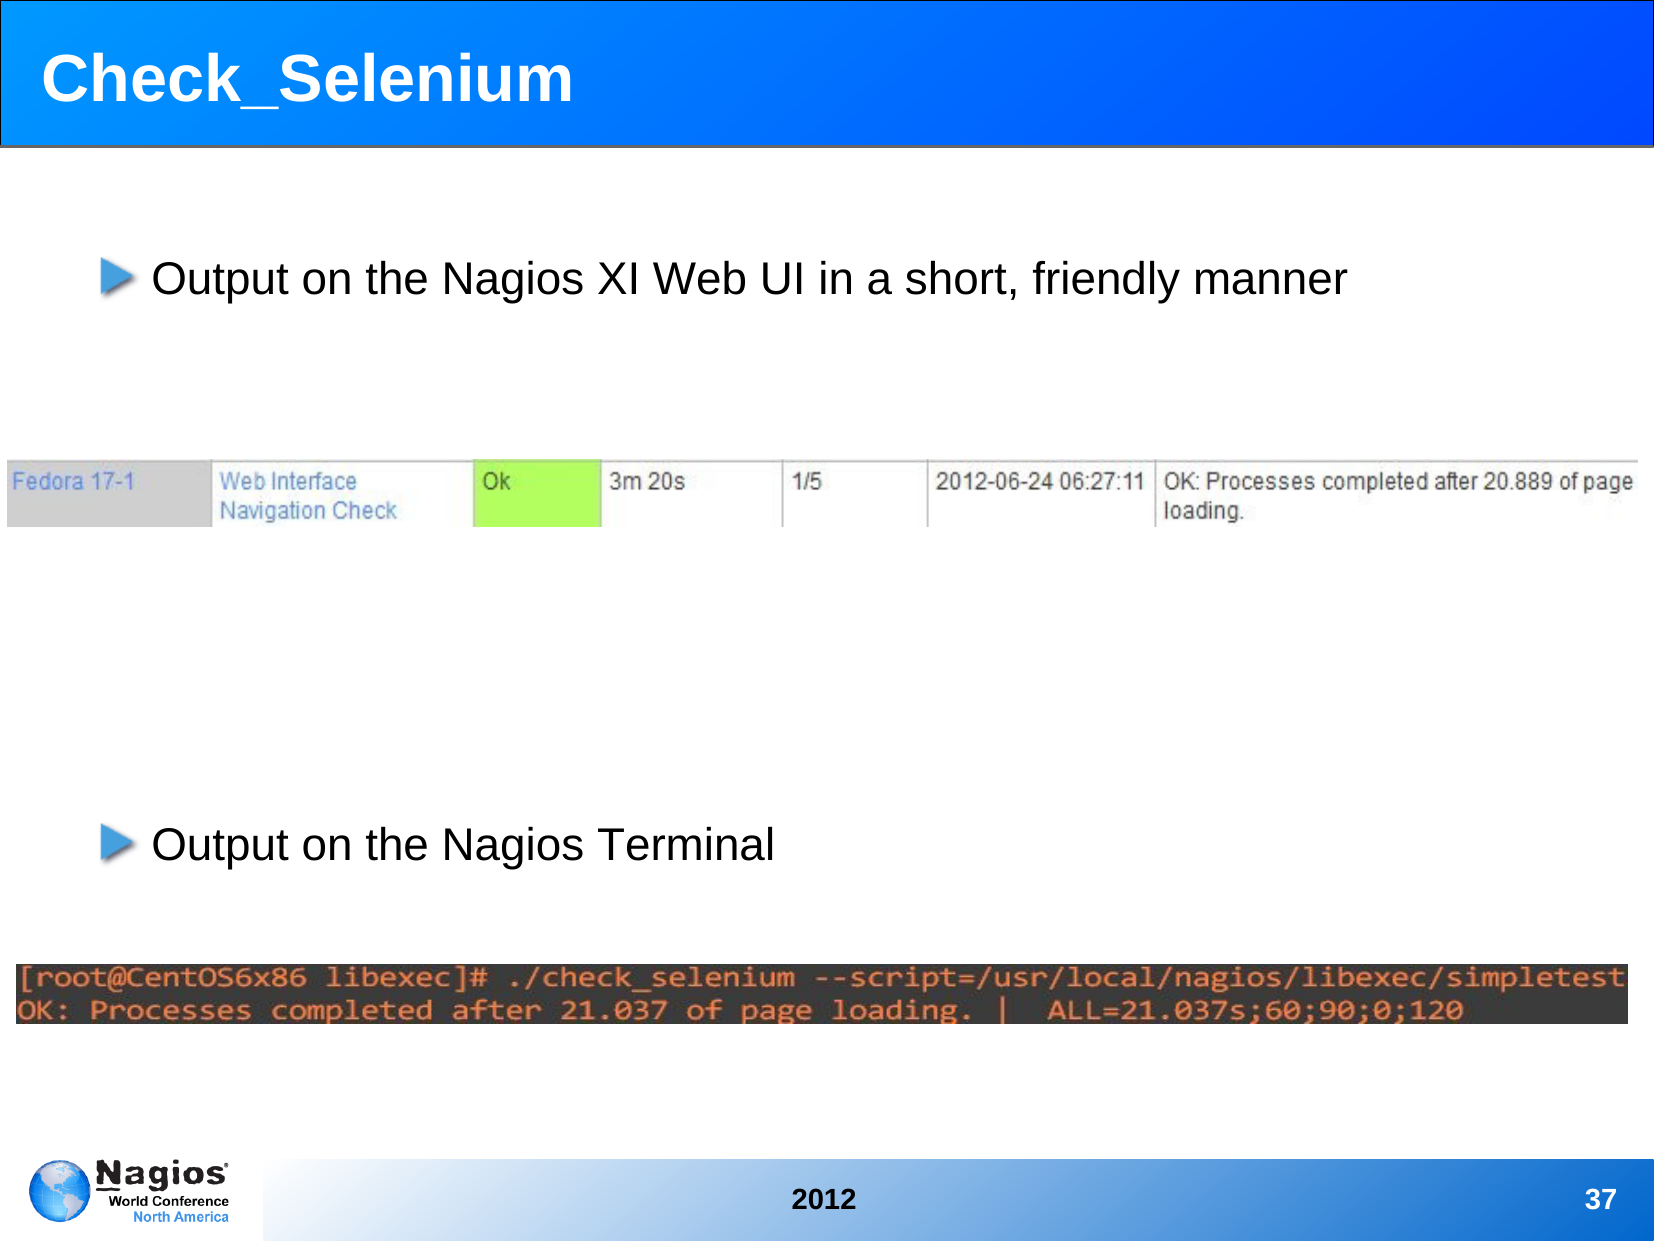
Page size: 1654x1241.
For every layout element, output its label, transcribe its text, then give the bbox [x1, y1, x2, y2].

picture [16, 964, 1628, 1024]
picture [7, 459, 1638, 527]
title Check_Selenium [41, 0, 1248, 211]
list Output on the Nagios XI Web UI in a short, friendly manner Output on the Nagios Terminal [80, 527, 1569, 920]
list Output on the Nagios XI Web UI in a short, friendly manner Output on the Nagios Terminal [80, 253, 1569, 459]
picture [29, 1159, 229, 1235]
